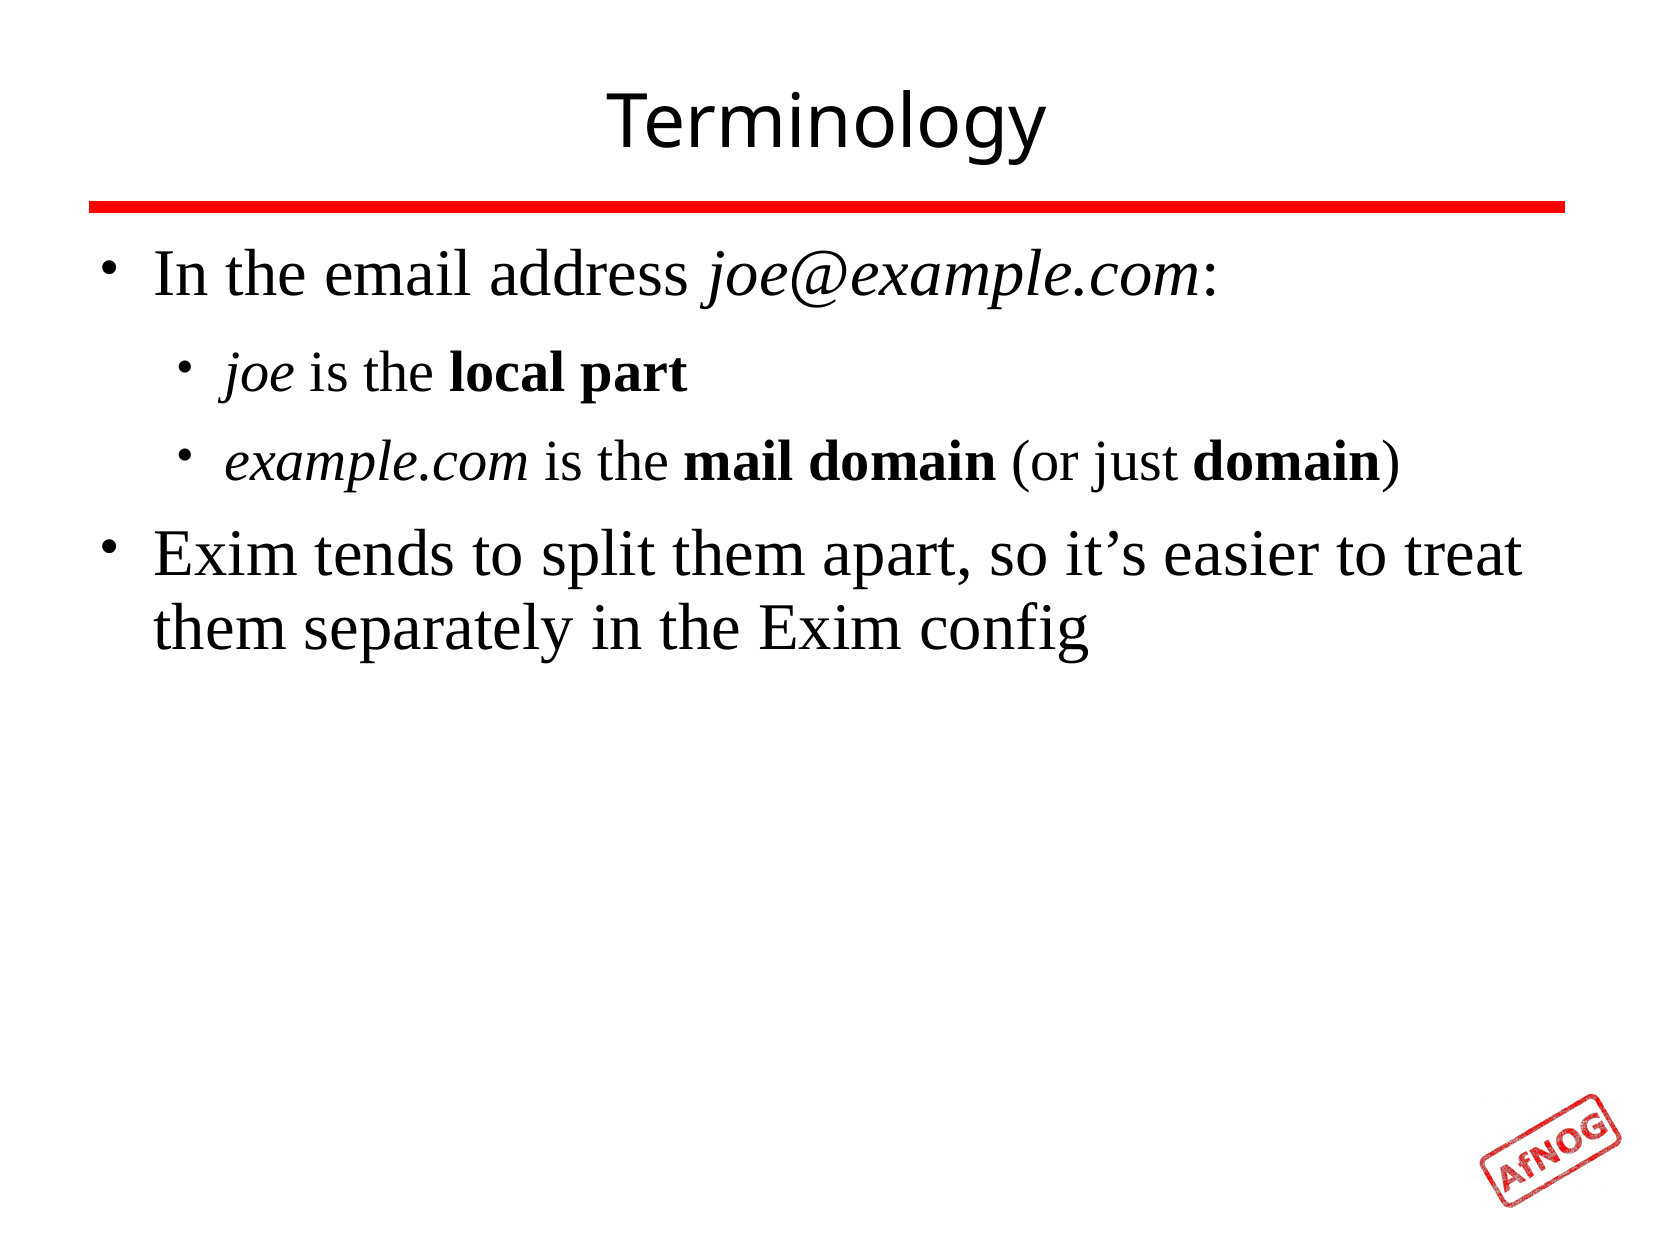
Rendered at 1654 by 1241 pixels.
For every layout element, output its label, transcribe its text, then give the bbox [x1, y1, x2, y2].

list In the email address joe@example.com: joe is the local part example.com is the mail domain (or just domain) Exim tends to split them apart, so it’s easier to treat them separately in the Exim config [82, 236, 1571, 1123]
title Terminology [88, 29, 1565, 207]
picture [1476, 1090, 1625, 1211]
